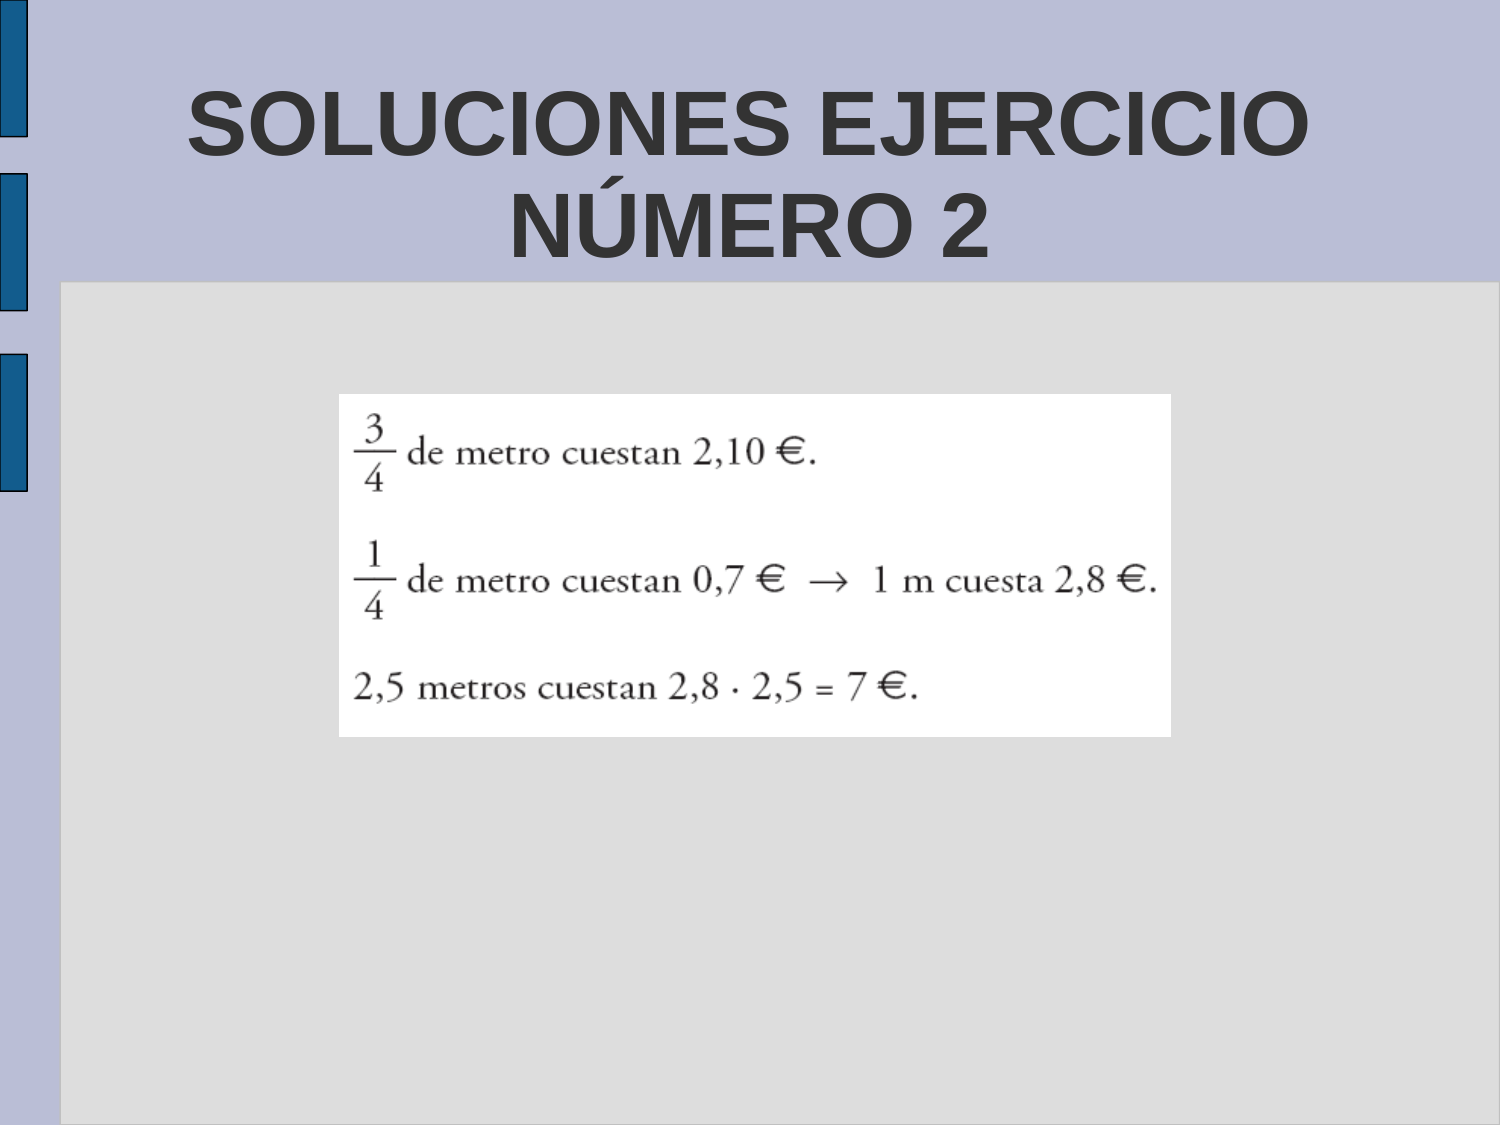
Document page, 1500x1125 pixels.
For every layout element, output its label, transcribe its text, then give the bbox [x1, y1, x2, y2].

title SOLUCIONES EJERCICIO NÚMERO 2 [110, 73, 1391, 279]
picture [339, 394, 1171, 737]
